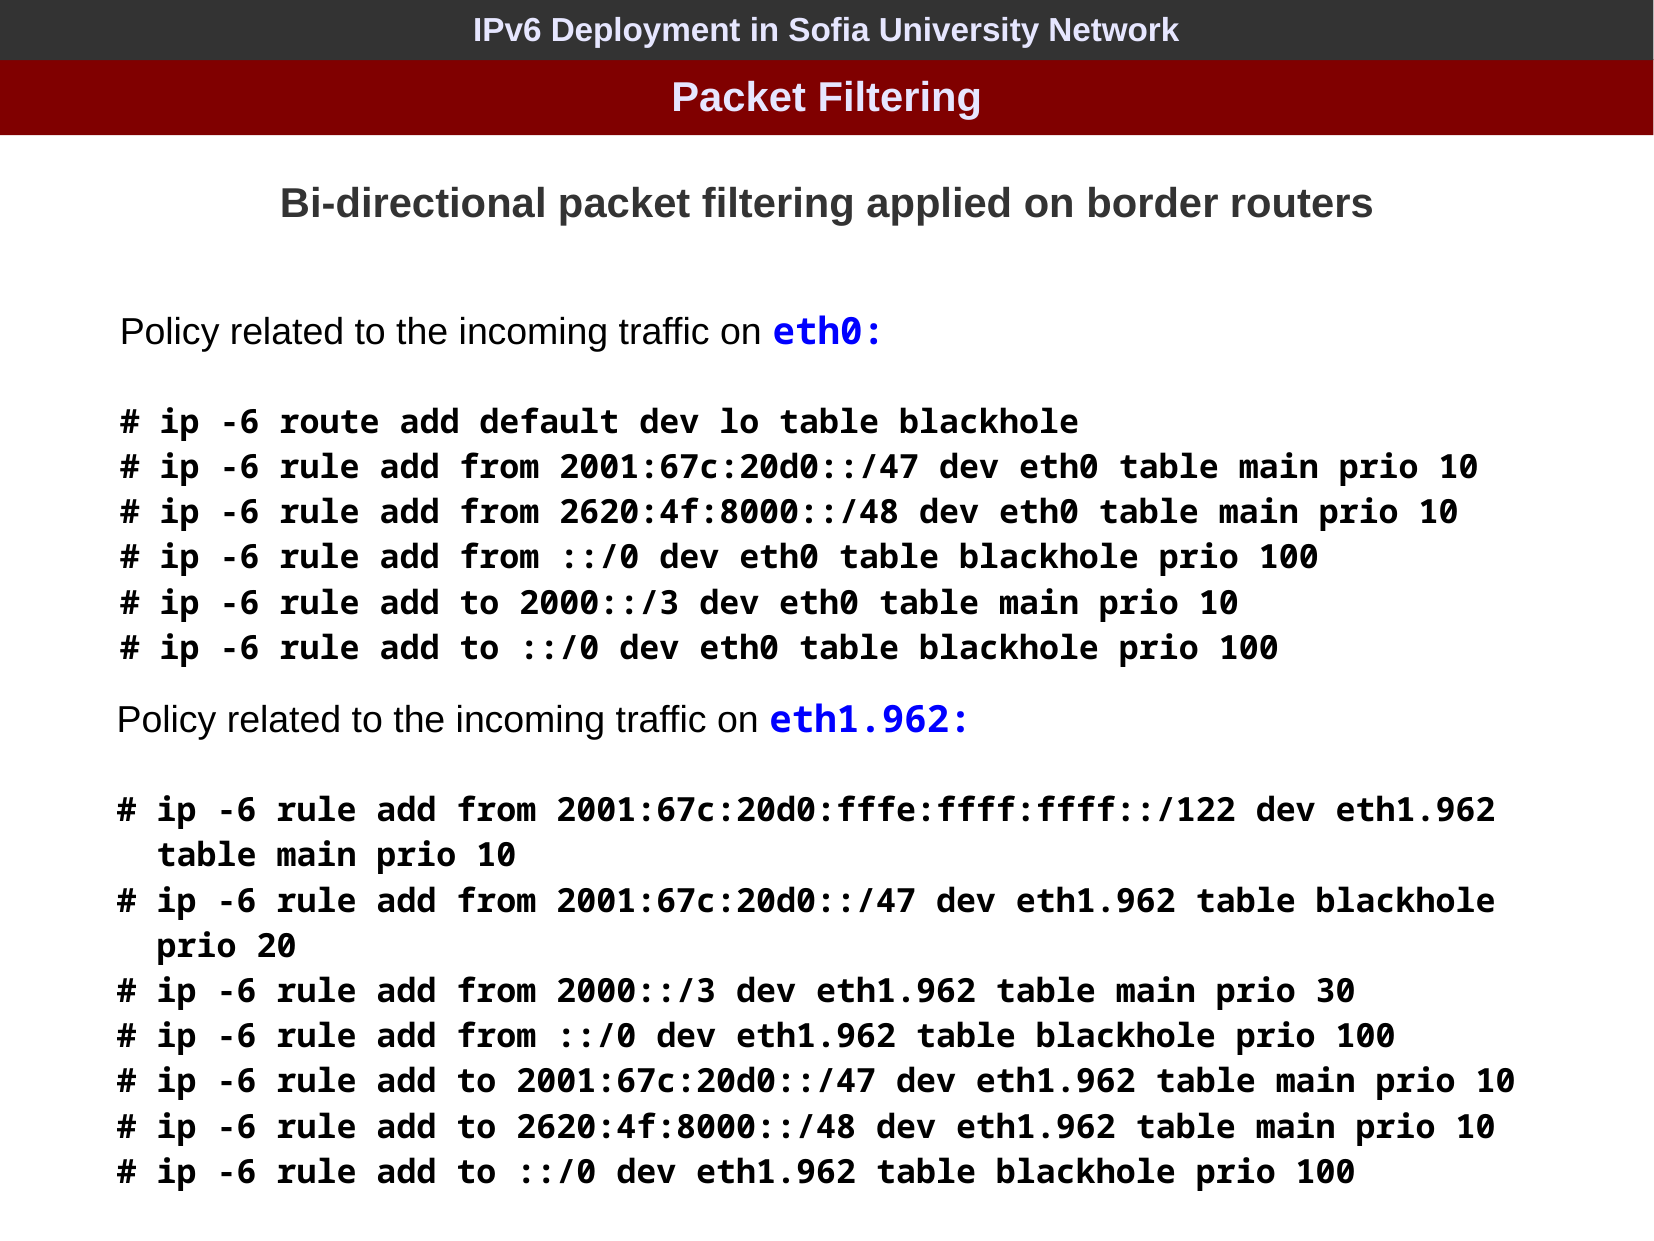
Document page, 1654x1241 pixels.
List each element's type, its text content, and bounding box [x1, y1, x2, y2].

text_box Policy related to the incoming traffic on eth1.962: # ip -6 rule add from 2001:67c:20d0:fffe:ffff:ffff::/122 dev eth1.962 table main prio 10 # ip -6 rule add from 2001:67c:20d0::/47 dev eth1.962 table blackhole prio 20 # ip -6 rule add from 2000::/3 dev eth1.962 table main prio 30 # ip -6 rule add from ::/0 dev eth1.962 table blackhole prio 100 # ip -6 rule add to 2001:67c:20d0::/47 dev eth1.962 table main prio 10 # ip -6 rule add to 2620:4f:8000::/48 dev eth1.962 table main prio 10 # ip -6 rule add to ::/0 dev eth1.962 table blackhole prio 100 [101, 685, 1557, 1168]
text_box Packet Filtering [0, 61, 1654, 136]
text_box Policy related to the incoming traffic on eth0: # ip -6 route add default dev lo table blackhole # ip -6 rule add from 2001:67c:20d0::/47 dev eth0 table main prio 10 # ip -6 rule add from 2620:4f:8000::/48 dev eth0 table main prio 10 # ip -6 rule add from ::/0 dev eth0 table blackhole prio 100 # ip -6 rule add to 2000::/3 dev eth0 table main prio 10 # ip -6 rule add to ::/0 dev eth0 table blackhole prio 100 [105, 297, 1561, 645]
text_box Bi-directional packet filtering applied on border routers [30, 165, 1625, 242]
text_box IPv6 Deployment in Sofia University Network [0, 0, 1654, 61]
